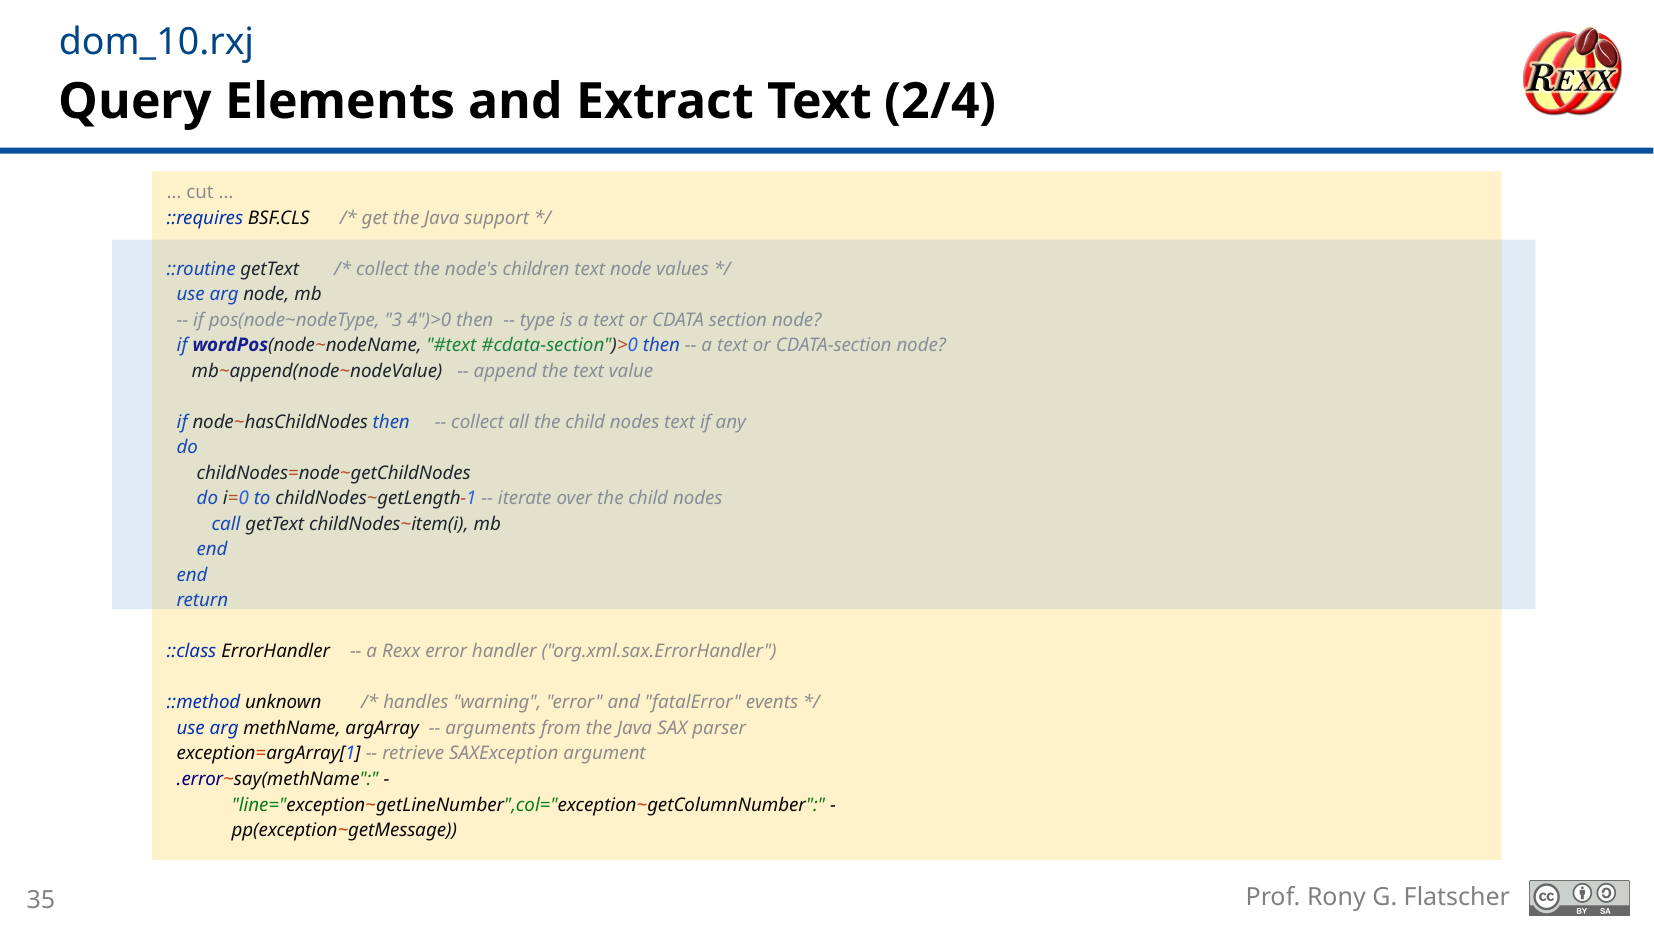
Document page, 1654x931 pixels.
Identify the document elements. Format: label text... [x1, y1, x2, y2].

title dom_10.rxj Query Elements and Extract Text (2/4) [0, 0, 1625, 148]
text_box … cut … ::requires BSF.CLS /* get the Java support */ ::routine getText /* collect the node's children text node values */ use arg node, mb -- if pos(node~nodeType, "3 4")>0 then -- type is a text or CDATA section node? if wordPos(node~nodeName, "#text #cdata-section")>0 then -- a text or CDATA-section node? mb~append(node~nodeValue) -- append the text value if node~hasChildNodes then -- collect all the child nodes text if any do childNodes=node~getChildNodes do i=0 to childNodes~getLength-1 -- iterate over the child nodes call getText childNodes~item(i), mb end end return ::class ErrorHandler -- a Rexx error handler ("org.xml.sax.ErrorHandler") ::method unknown /* handles "warning", "error" and "fatalError" events */ use arg methName, argArray -- arguments from the Java SAX parser exception=argArray[1] -- retrieve SAXException argument .error~say(methName":" - "line="exception~getLineNumber",col="exception~getColumnNumber":" - pp(exception~getMessage)) [151, 610, 1502, 860]
text_box … cut … ::requires BSF.CLS /* get the Java support */ ::routine getText /* collect the node's children text node values */ use arg node, mb -- if pos(node~nodeType, "3 4")>0 then -- type is a text or CDATA section node? if wordPos(node~nodeName, "#text #cdata-section")>0 then -- a text or CDATA-section node? mb~append(node~nodeValue) -- append the text value if node~hasChildNodes then -- collect all the child nodes text if any do childNodes=node~getChildNodes do i=0 to childNodes~getLength-1 -- iterate over the child nodes call getText childNodes~item(i), mb end end return ::class ErrorHandler -- a Rexx error handler ("org.xml.sax.ErrorHandler") ::method unknown /* handles "warning", "error" and "fatalError" events */ use arg methName, argArray -- arguments from the Java SAX parser exception=argArray[1] -- retrieve SAXException argument .error~say(methName":" - "line="exception~getLineNumber",col="exception~getColumnNumber":" - pp(exception~getMessage)) [151, 171, 1502, 239]
text_box [112, 239, 1536, 610]
